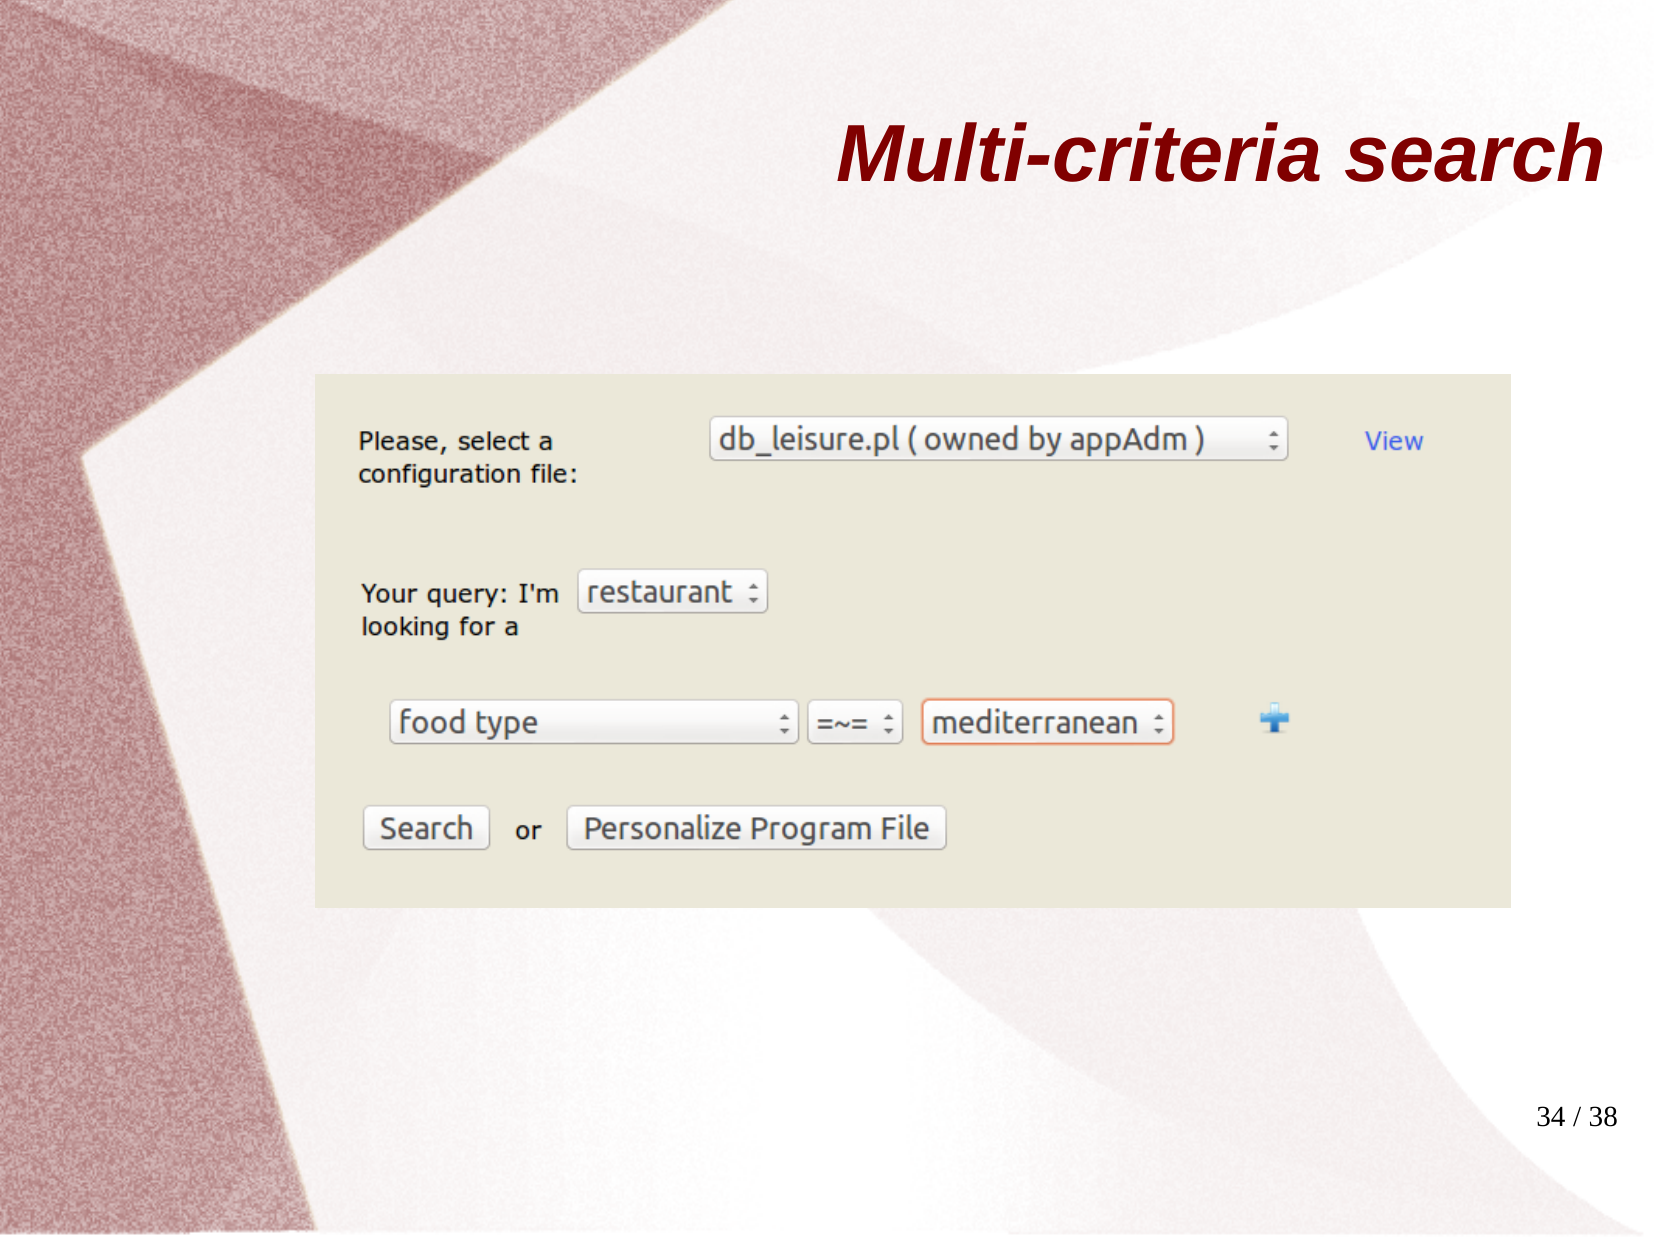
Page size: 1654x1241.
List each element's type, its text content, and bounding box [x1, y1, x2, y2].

picture [0, 0, 1654, 1241]
title Multi-criteria search [596, 49, 1607, 257]
